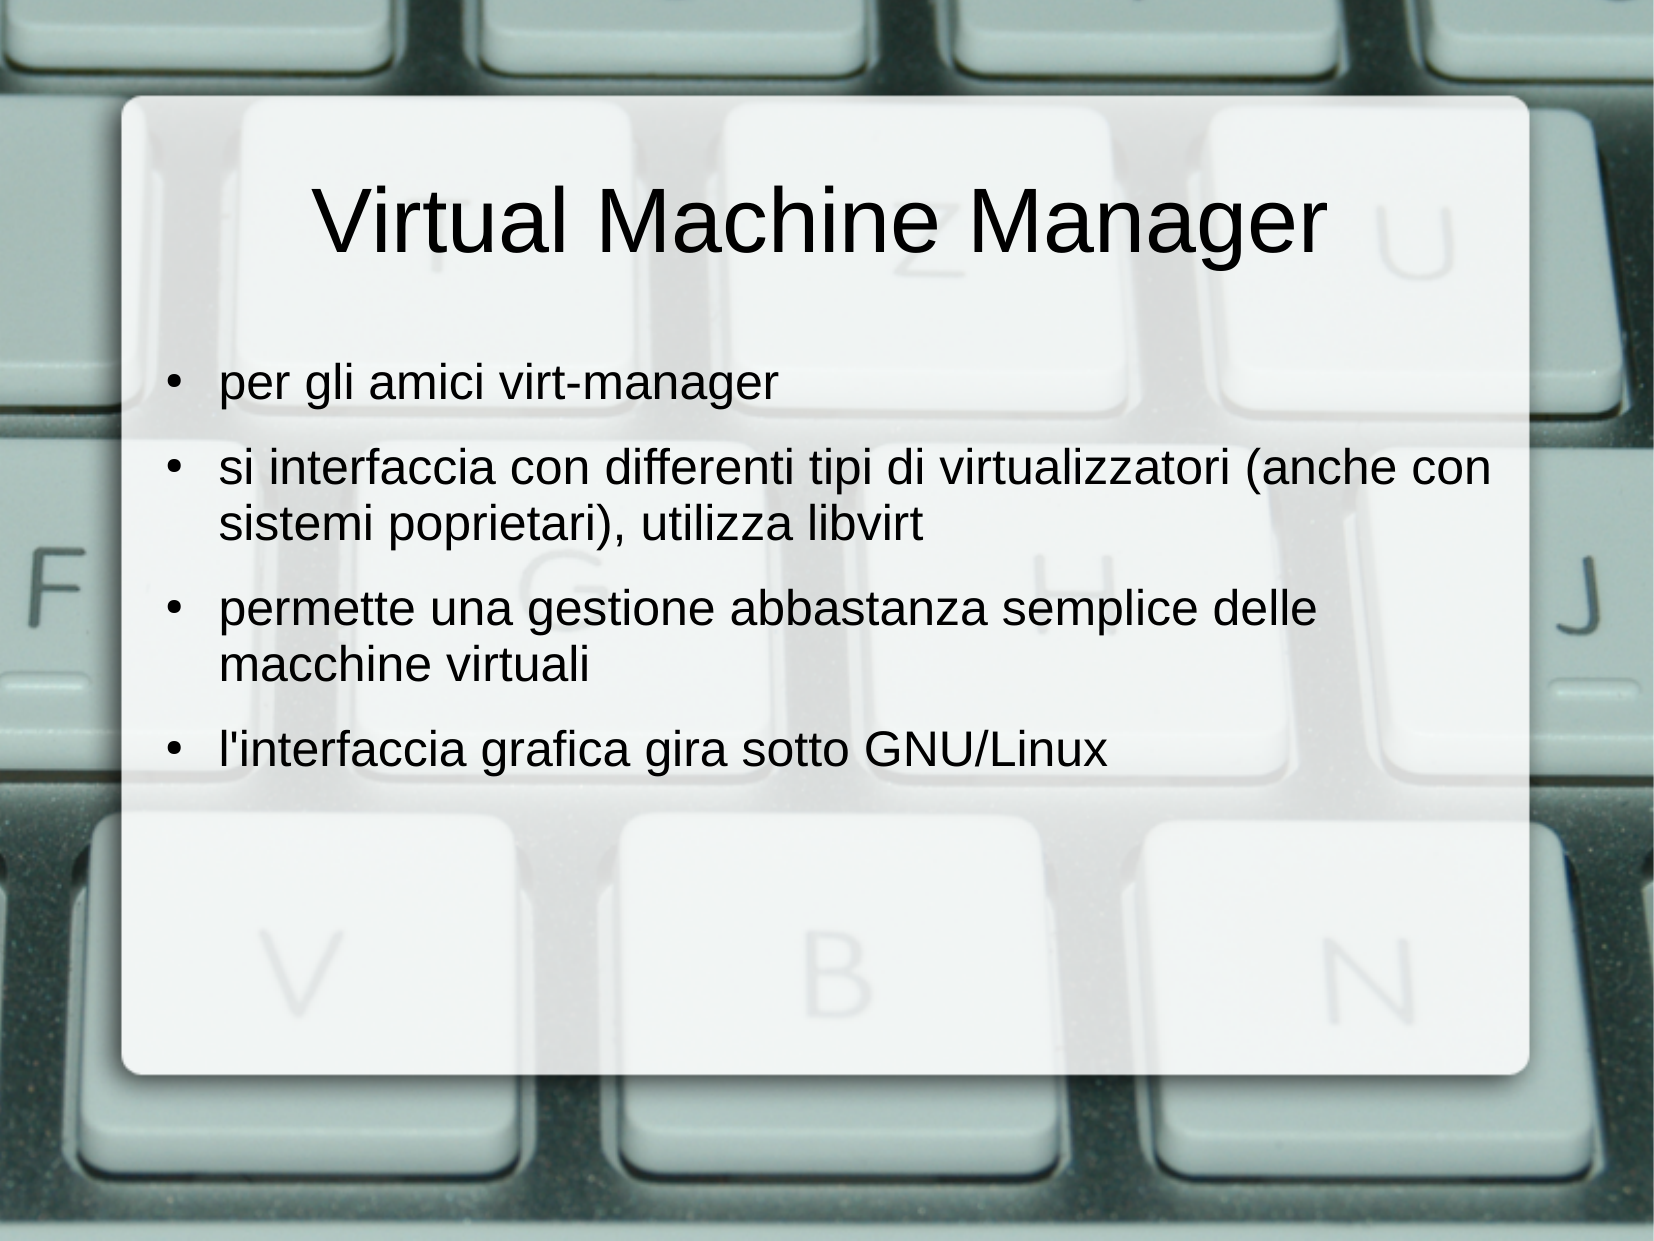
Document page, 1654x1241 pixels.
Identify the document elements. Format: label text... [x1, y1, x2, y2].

list per gli amici virt-manager si interfaccia con differenti tipi di virtualizzatori (anche con sistemi poprietari), utilizza libvirt permette una gestione abbastanza semplice delle macchine virtuali l'interfaccia grafica gira sotto GNU/Linux [147, 354, 1506, 1074]
title Virtual Machine Manager [135, 117, 1506, 325]
picture [0, 0, 1654, 1241]
